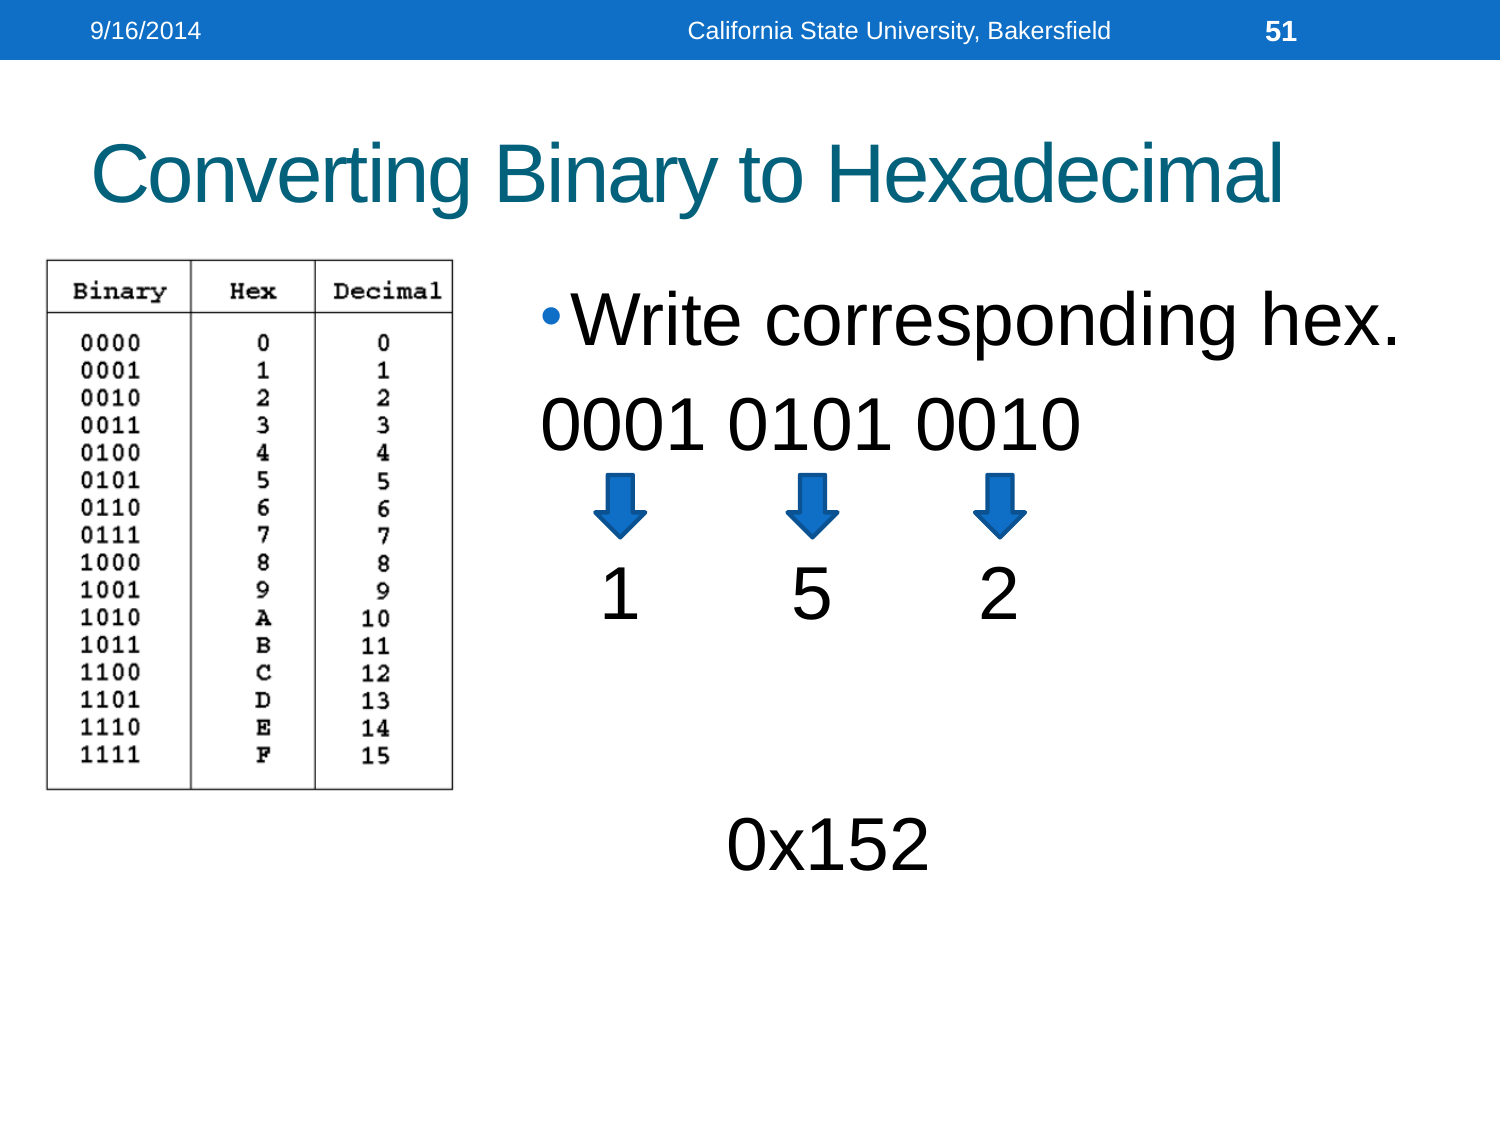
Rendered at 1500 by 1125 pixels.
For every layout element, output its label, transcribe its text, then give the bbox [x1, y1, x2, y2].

text_box [595, 474, 646, 537]
slide_number <number> [1250, 3, 1425, 57]
slide_number 9/16/2014 [75, 3, 550, 57]
text_box 2 [964, 537, 1036, 643]
list Write corresponding hex. 0001 0101 0010 0x152 [525, 262, 1425, 1063]
text_box 1 [584, 537, 656, 643]
title Converting Binary to Hexadecimal [75, 87, 1425, 250]
picture [37, 249, 464, 800]
footer California State University, Bakersfield [562, 3, 1238, 57]
text_box [975, 474, 1026, 537]
text_box [787, 474, 838, 537]
text_box 5 [776, 537, 849, 643]
